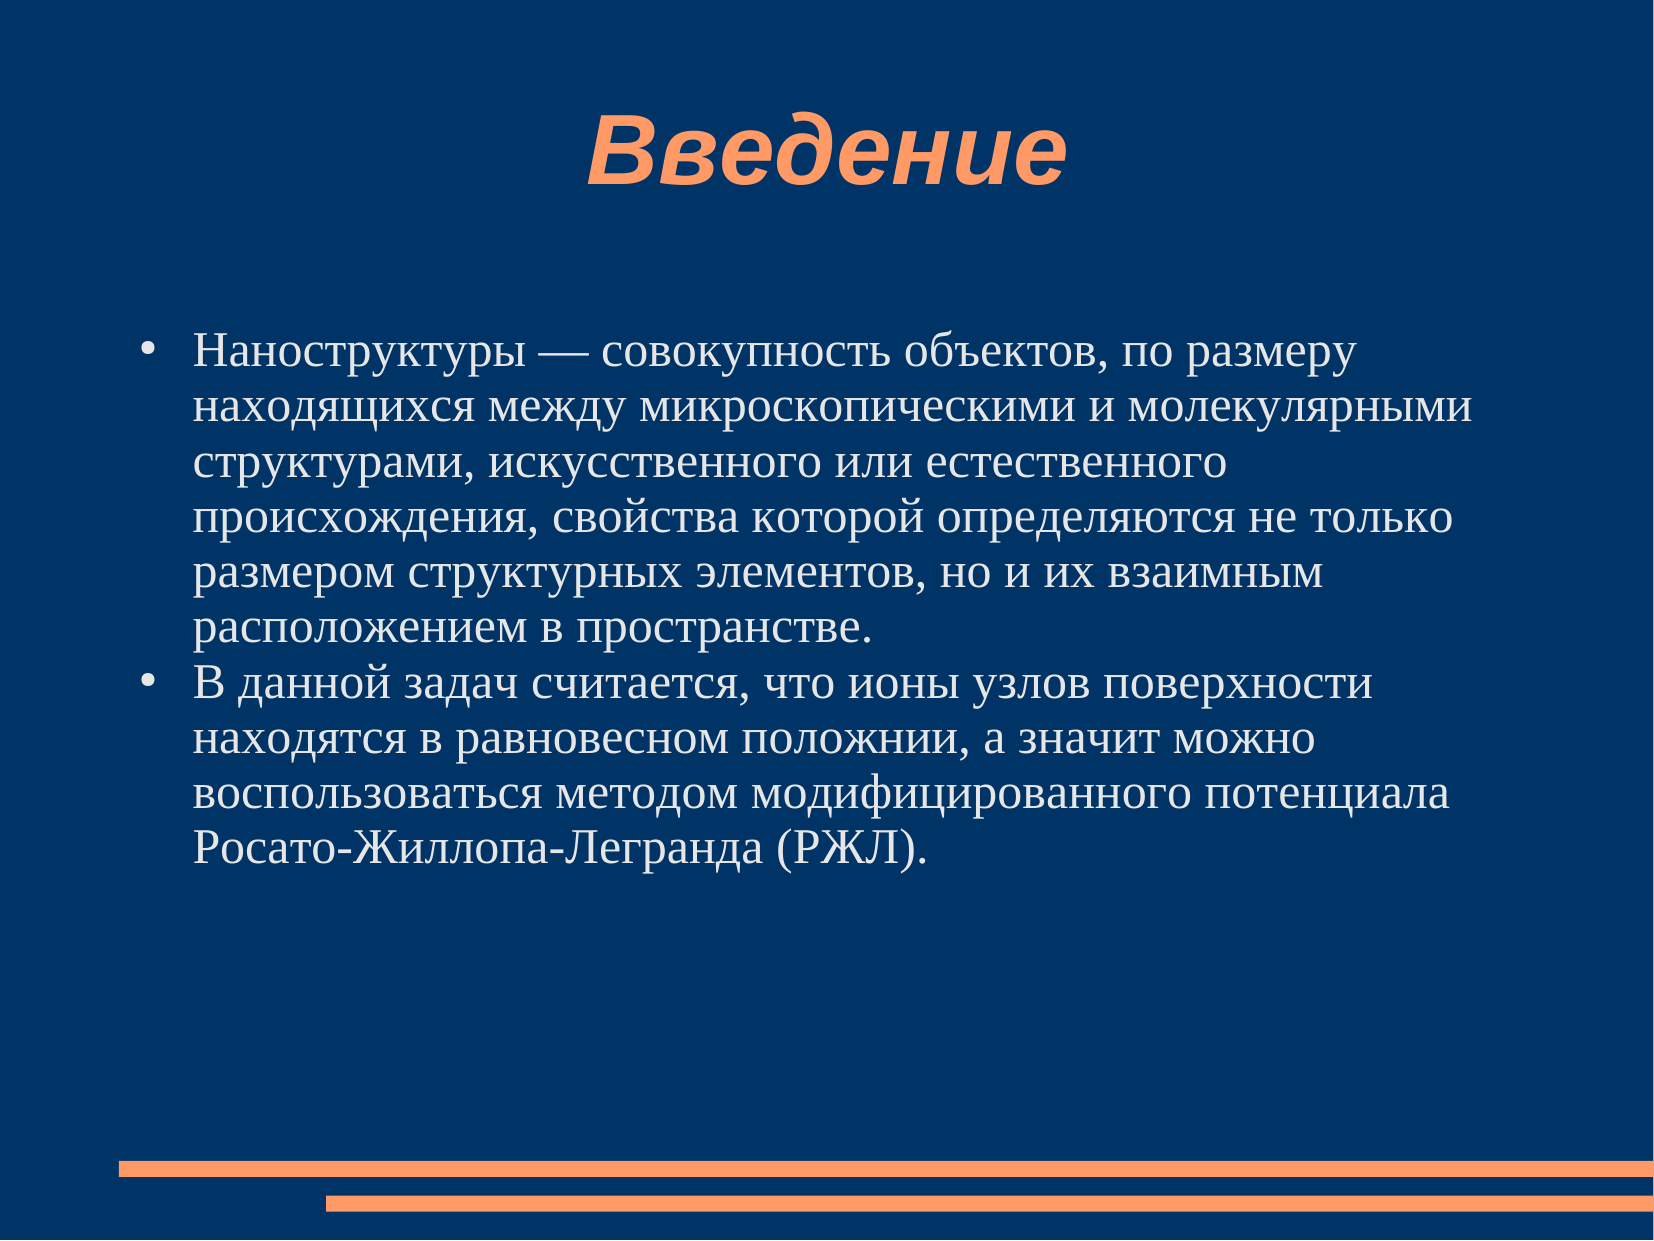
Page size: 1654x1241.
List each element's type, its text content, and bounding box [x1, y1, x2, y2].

title Введение [121, 46, 1534, 254]
list Наноструктуры — совокупность объектов, по размеру находящихся между микроскопическими и молекулярными структурами, искусственного или естественного происхождения, свойства которой определяются не только размером структурных элементов, но и их взаимным расположением в пространстве. В данной задач считается, что ионы узлов поверхности находятся в равновесном положнии, а значит можно воспользоваться методом модифицированного потенциала Росато-Жиллопа-Легранда (РЖЛ). [121, 322, 1561, 1132]
